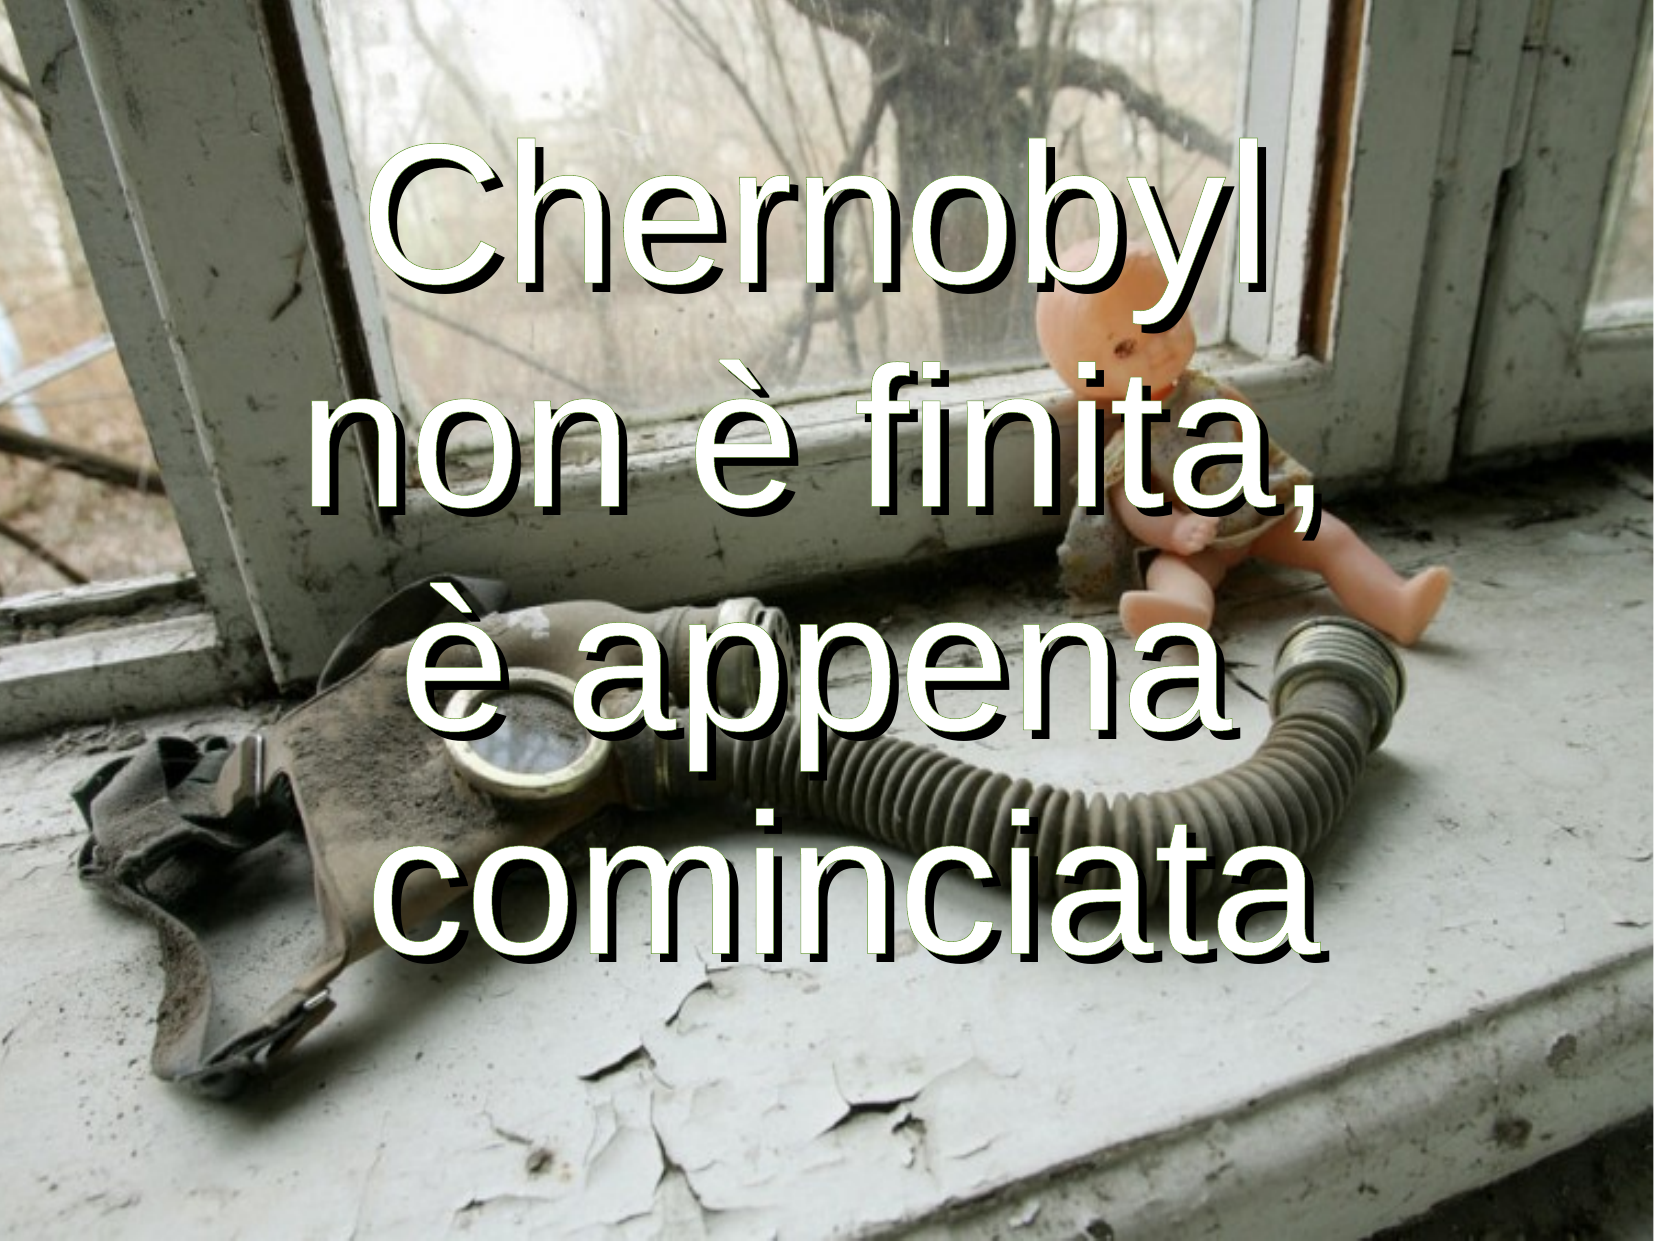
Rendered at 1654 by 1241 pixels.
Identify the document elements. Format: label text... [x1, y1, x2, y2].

text_box Chernobyl non è finita, è appena cominciata [283, 94, 1486, 1004]
picture [0, 0, 1654, 1241]
